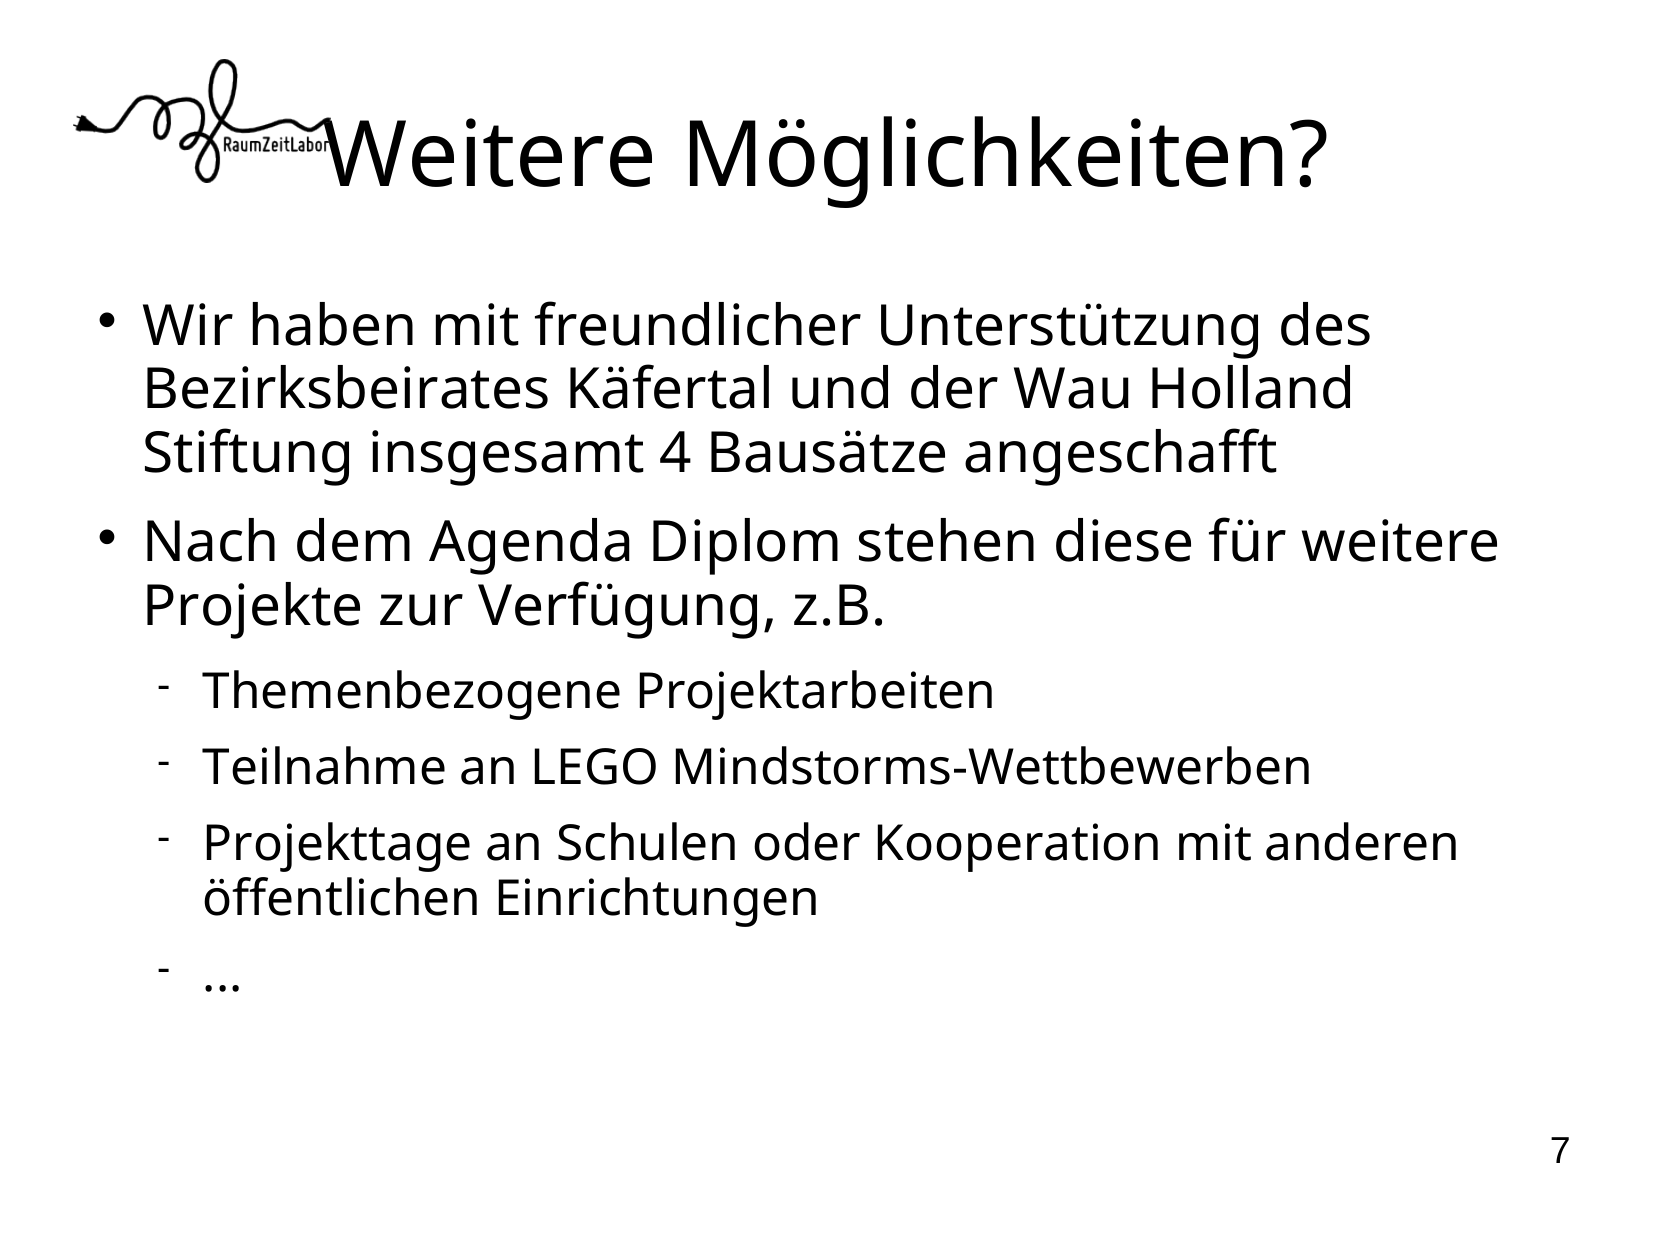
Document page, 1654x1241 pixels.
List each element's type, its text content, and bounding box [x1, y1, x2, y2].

picture [73, 59, 331, 183]
title Weitere Möglichkeiten? [82, 49, 1571, 257]
list Wir haben mit freundlicher Unterstützung des Bezirksbeirates Käfertal und der Wau Holland Stiftung insgesamt 4 Bausätze angeschafft Nach dem Agenda Diplom stehen diese für weitere Projekte zur Verfügung, z.B. Themenbezogene Projektarbeiten Teilnahme an LEGO Mindstorms-Wettbewerben Projekttage an Schulen oder Kooperation mit anderen öffentlichen Einrichtungen ... [82, 290, 1571, 1010]
